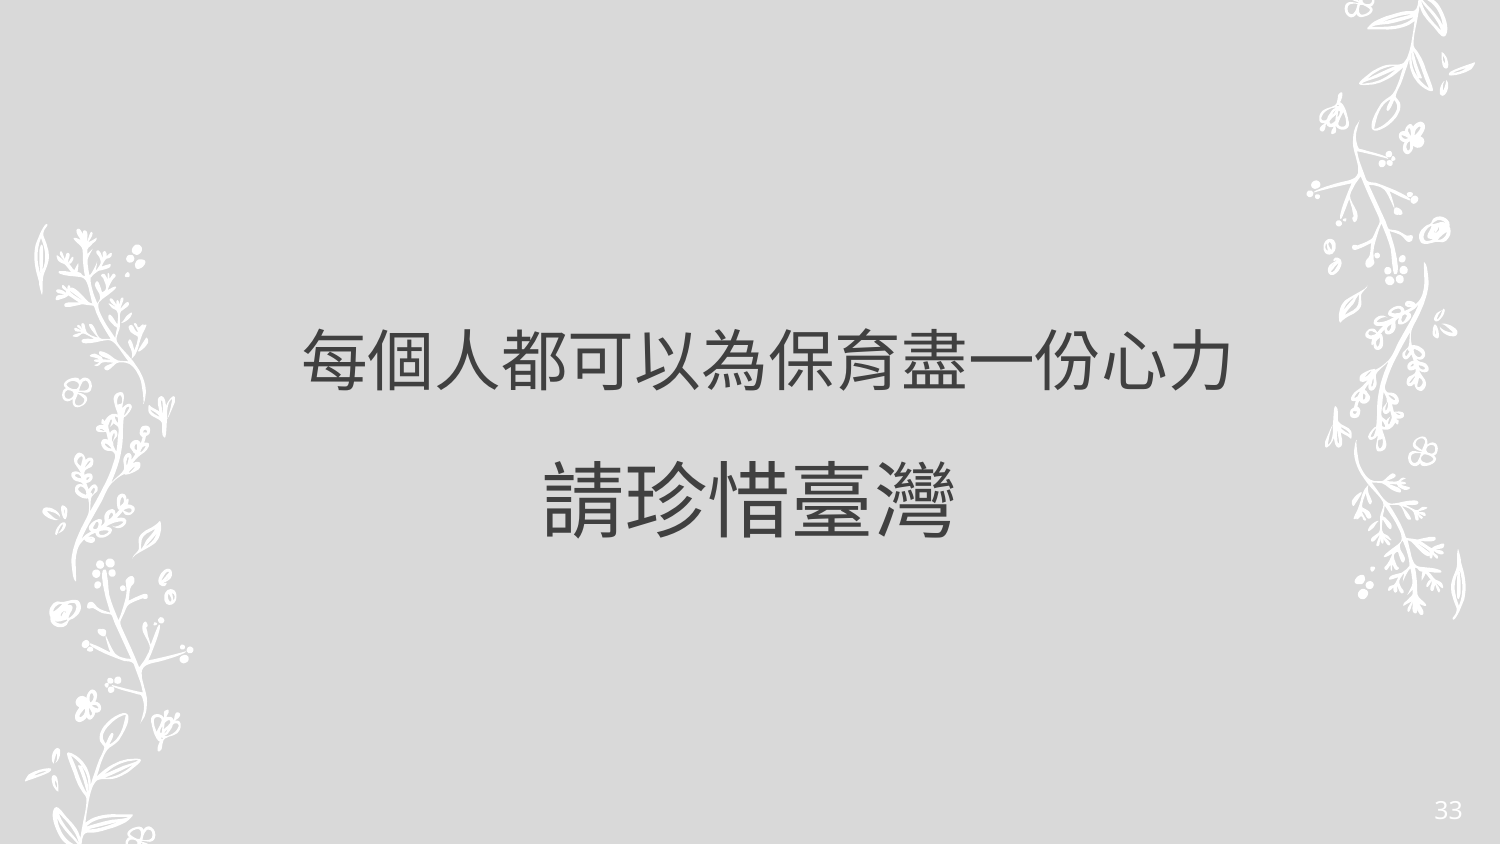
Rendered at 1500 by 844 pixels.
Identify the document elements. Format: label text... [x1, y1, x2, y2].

text_box 請珍惜臺灣 [526, 440, 987, 557]
text_box 每個人都可以為保育盡一份心力 [286, 311, 1302, 408]
text_box 33 [1403, 779, 1494, 844]
